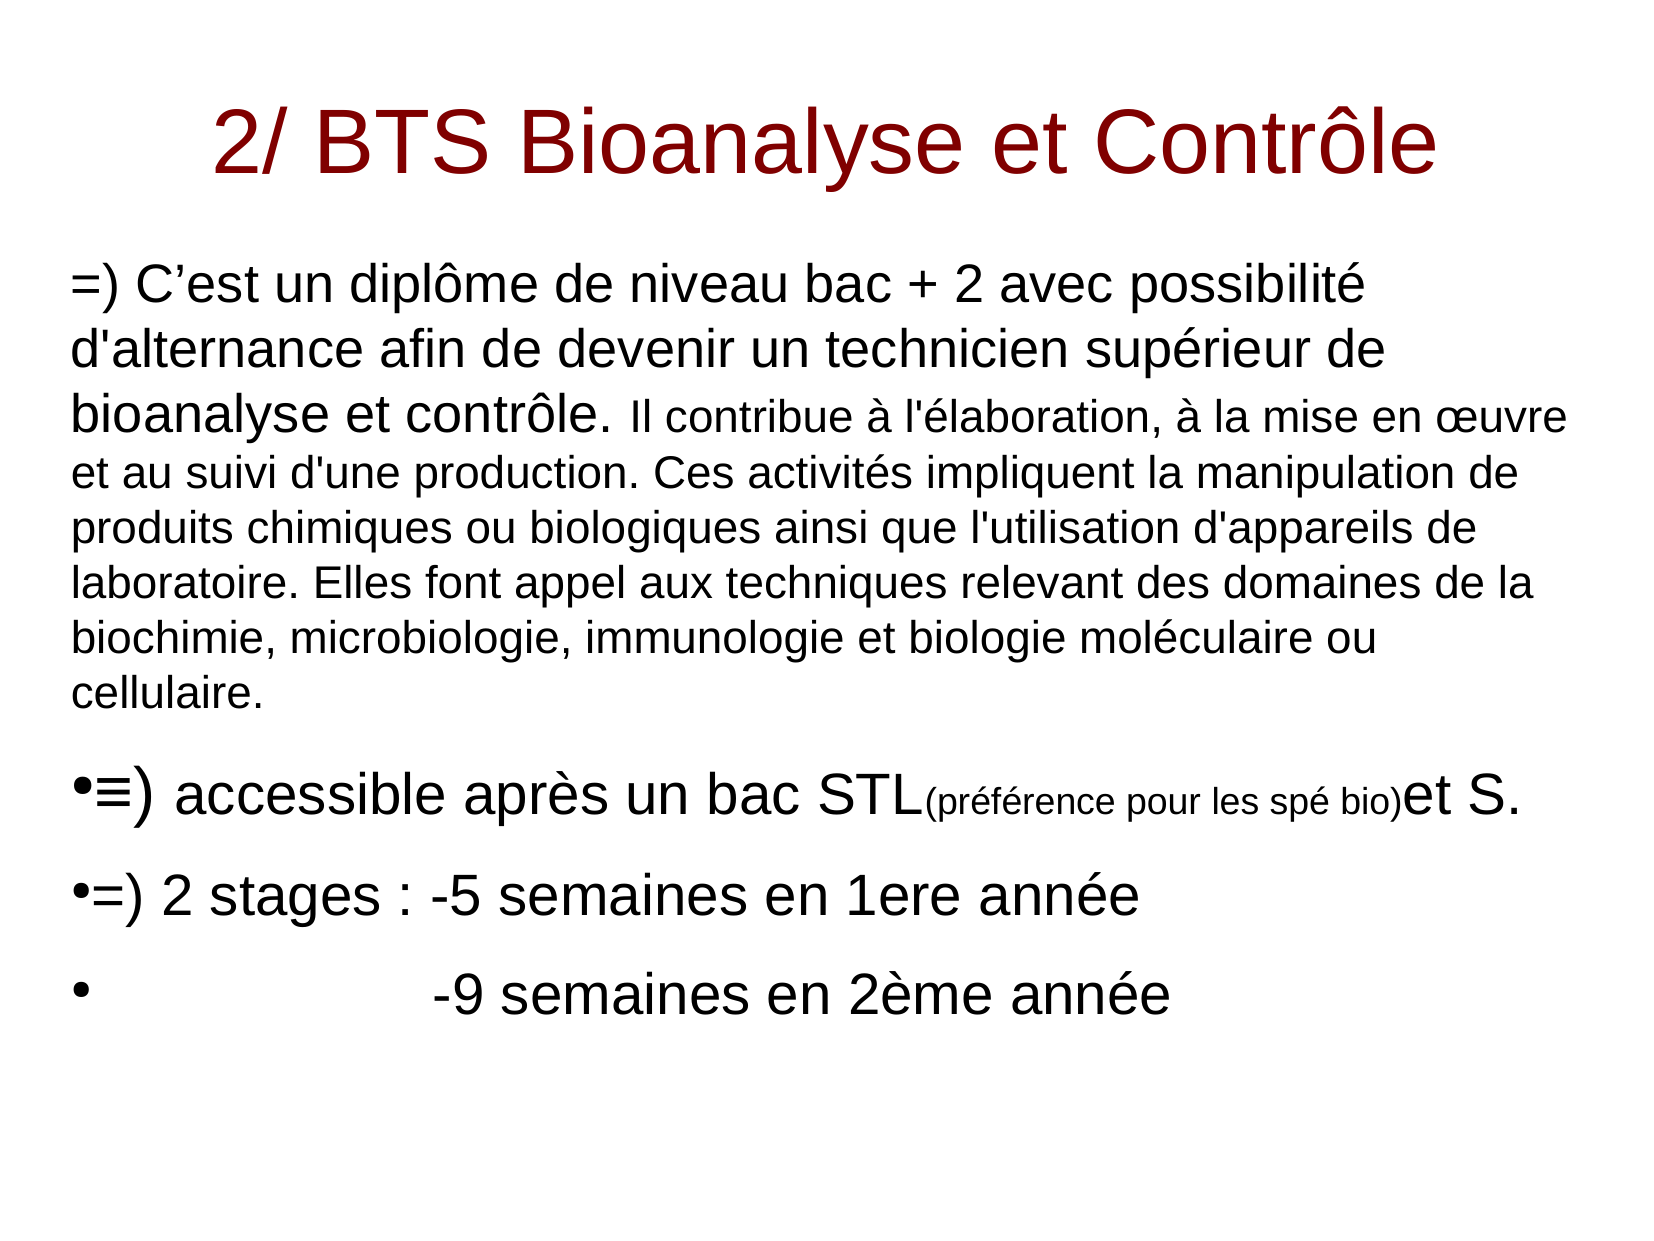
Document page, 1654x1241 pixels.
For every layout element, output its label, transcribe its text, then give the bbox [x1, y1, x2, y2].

list =) C’est un diplôme de niveau bac + 2 avec possibilité d'alternance afin de devenir un technicien supérieur de bioanalyse et contrôle. Il contribue à l'élaboration, à la mise en œuvre et au suivi d'une production. Ces activités impliquent la manipulation de produits chimiques ou biologiques ainsi que l'utilisation d'appareils de laboratoire. Elles font appel aux techniques relevant des domaines de la biochimie, microbiologie, immunologie et biologie moléculaire ou cellulaire. ≡) accessible après un bac STL(préférence pour les spé bio)et S. =) 2 stages : -5 semaines en 1ere année -9 semaines en 2ème année [70, 248, 1583, 1158]
title 2/ BTS Bioanalyse et Contrôle [82, 49, 1571, 225]
